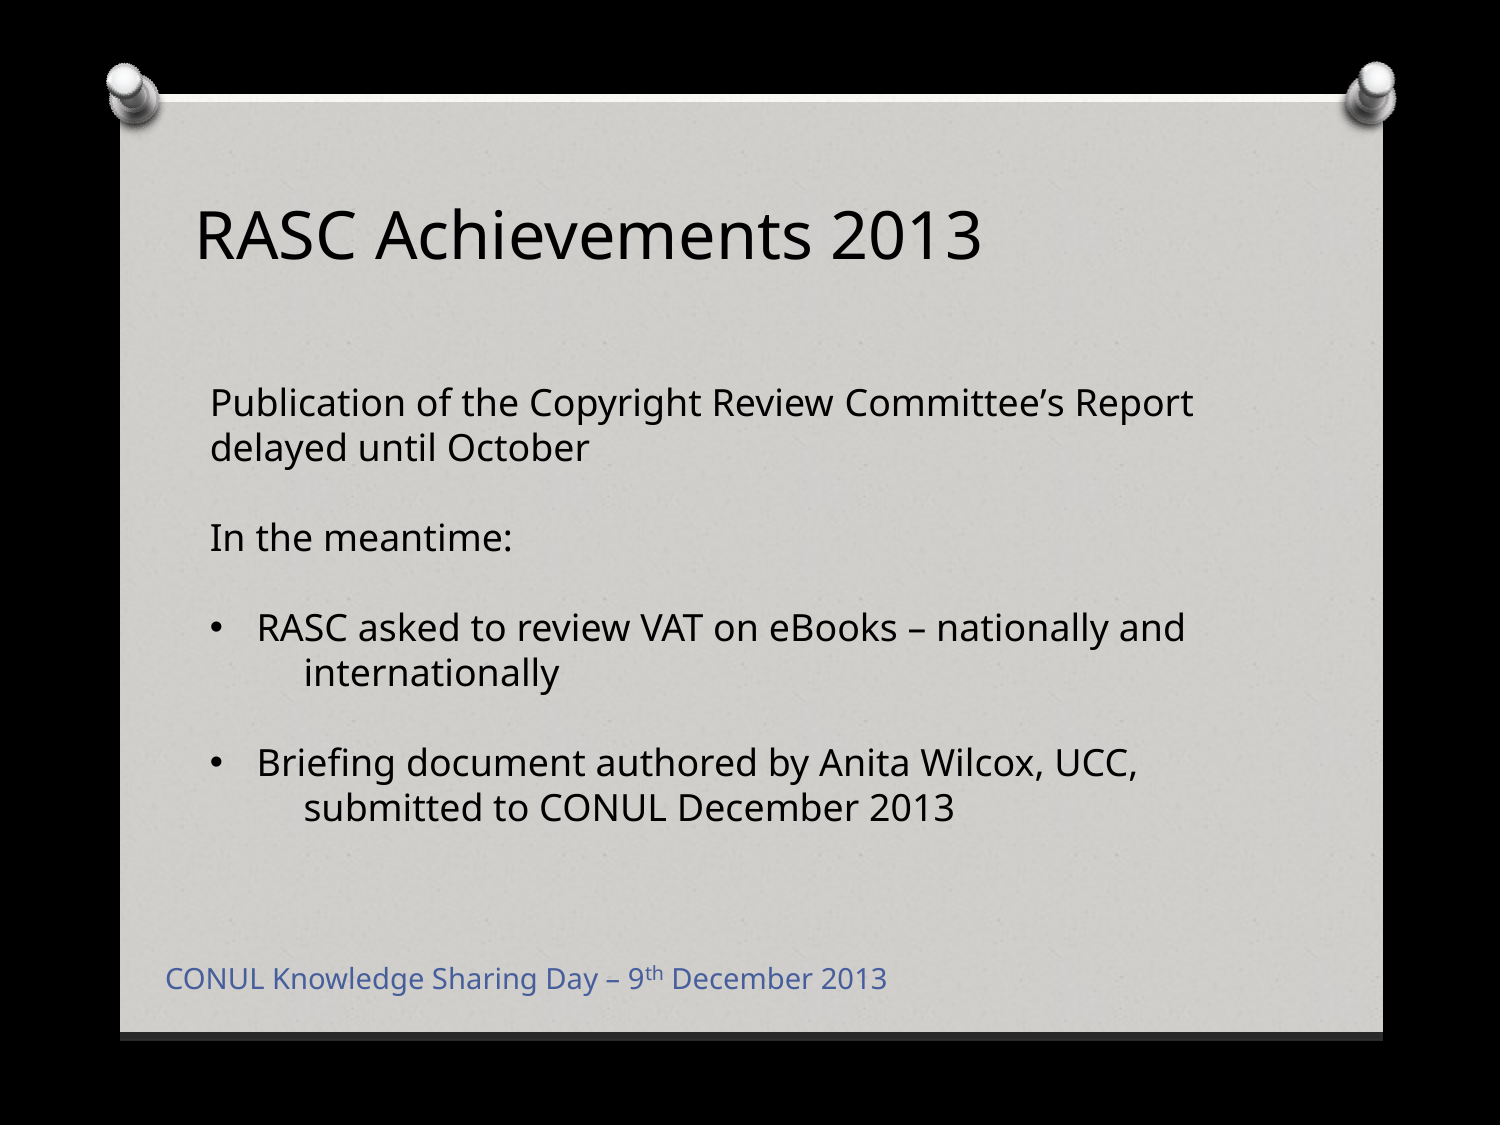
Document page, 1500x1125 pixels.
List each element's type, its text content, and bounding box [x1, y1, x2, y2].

text_box Publication of the Copyright Review Committee’s Report delayed until October In the meantime: RASC asked to review VAT on eBooks – nationally and internationally Briefing document authored by Anita Wilcox, UCC, submitted to CONUL December 2013 [195, 326, 1341, 836]
text_box CONUL Knowledge Sharing Day – 9th December 2013 [150, 952, 1059, 1013]
title RASC Achievements 2013 [179, 134, 1323, 332]
